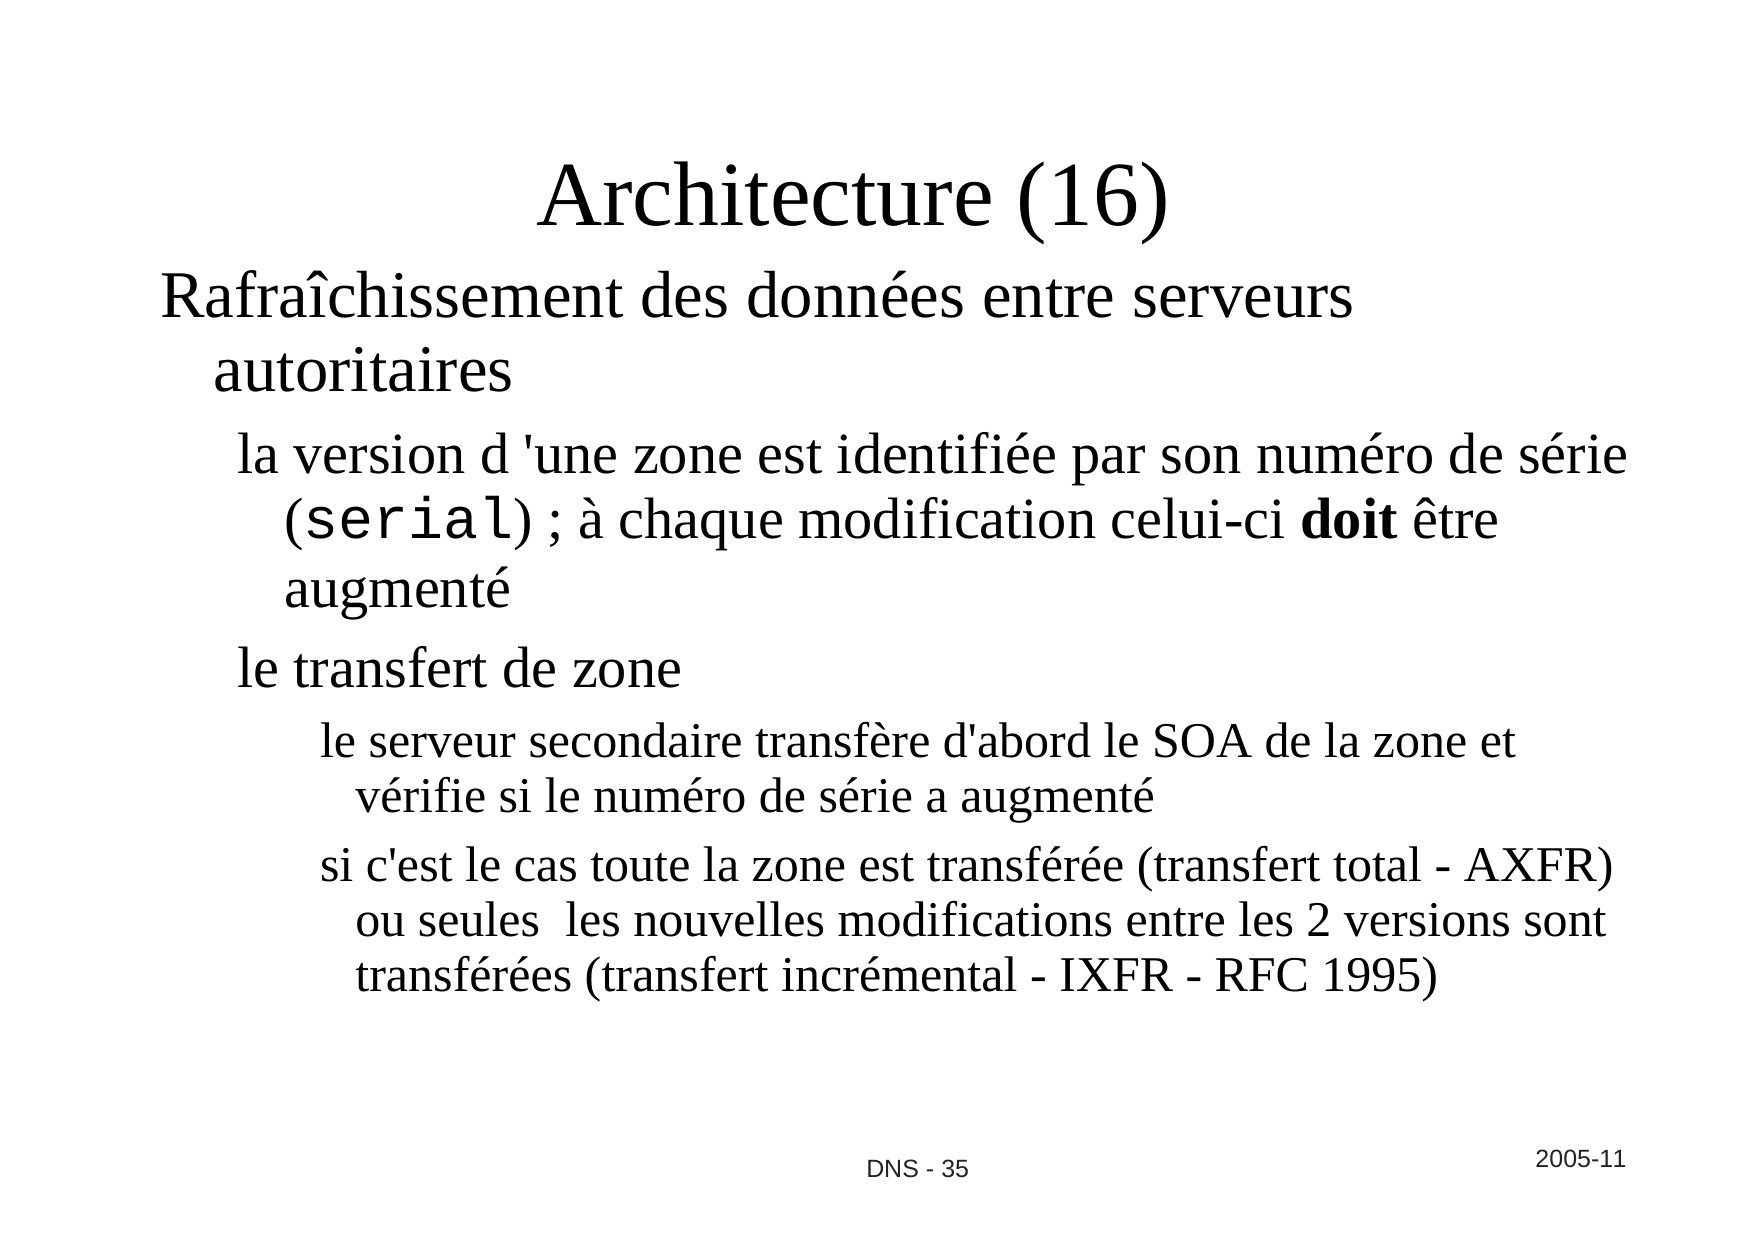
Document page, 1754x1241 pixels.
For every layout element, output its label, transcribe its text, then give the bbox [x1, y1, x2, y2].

title Architecture (16) [174, 109, 1533, 250]
list Rafraîchissement des données entre serveurs autoritaires la version d 'une zone est identifiée par son numéro de série (serial) ; à chaque modification celui-ci doit être augmenté le transfert de zone le serveur secondaire transfère d'abord le SOA de la zone et vérifie si le numéro de série a augmenté si c'est le cas toute la zone est transférée (transfert total - AXFR) ou seules les nouvelles modifications entre les 2 versions sont transférées (transfert incrémental - IXFR - RFC 1995) [127, 250, 1674, 1079]
